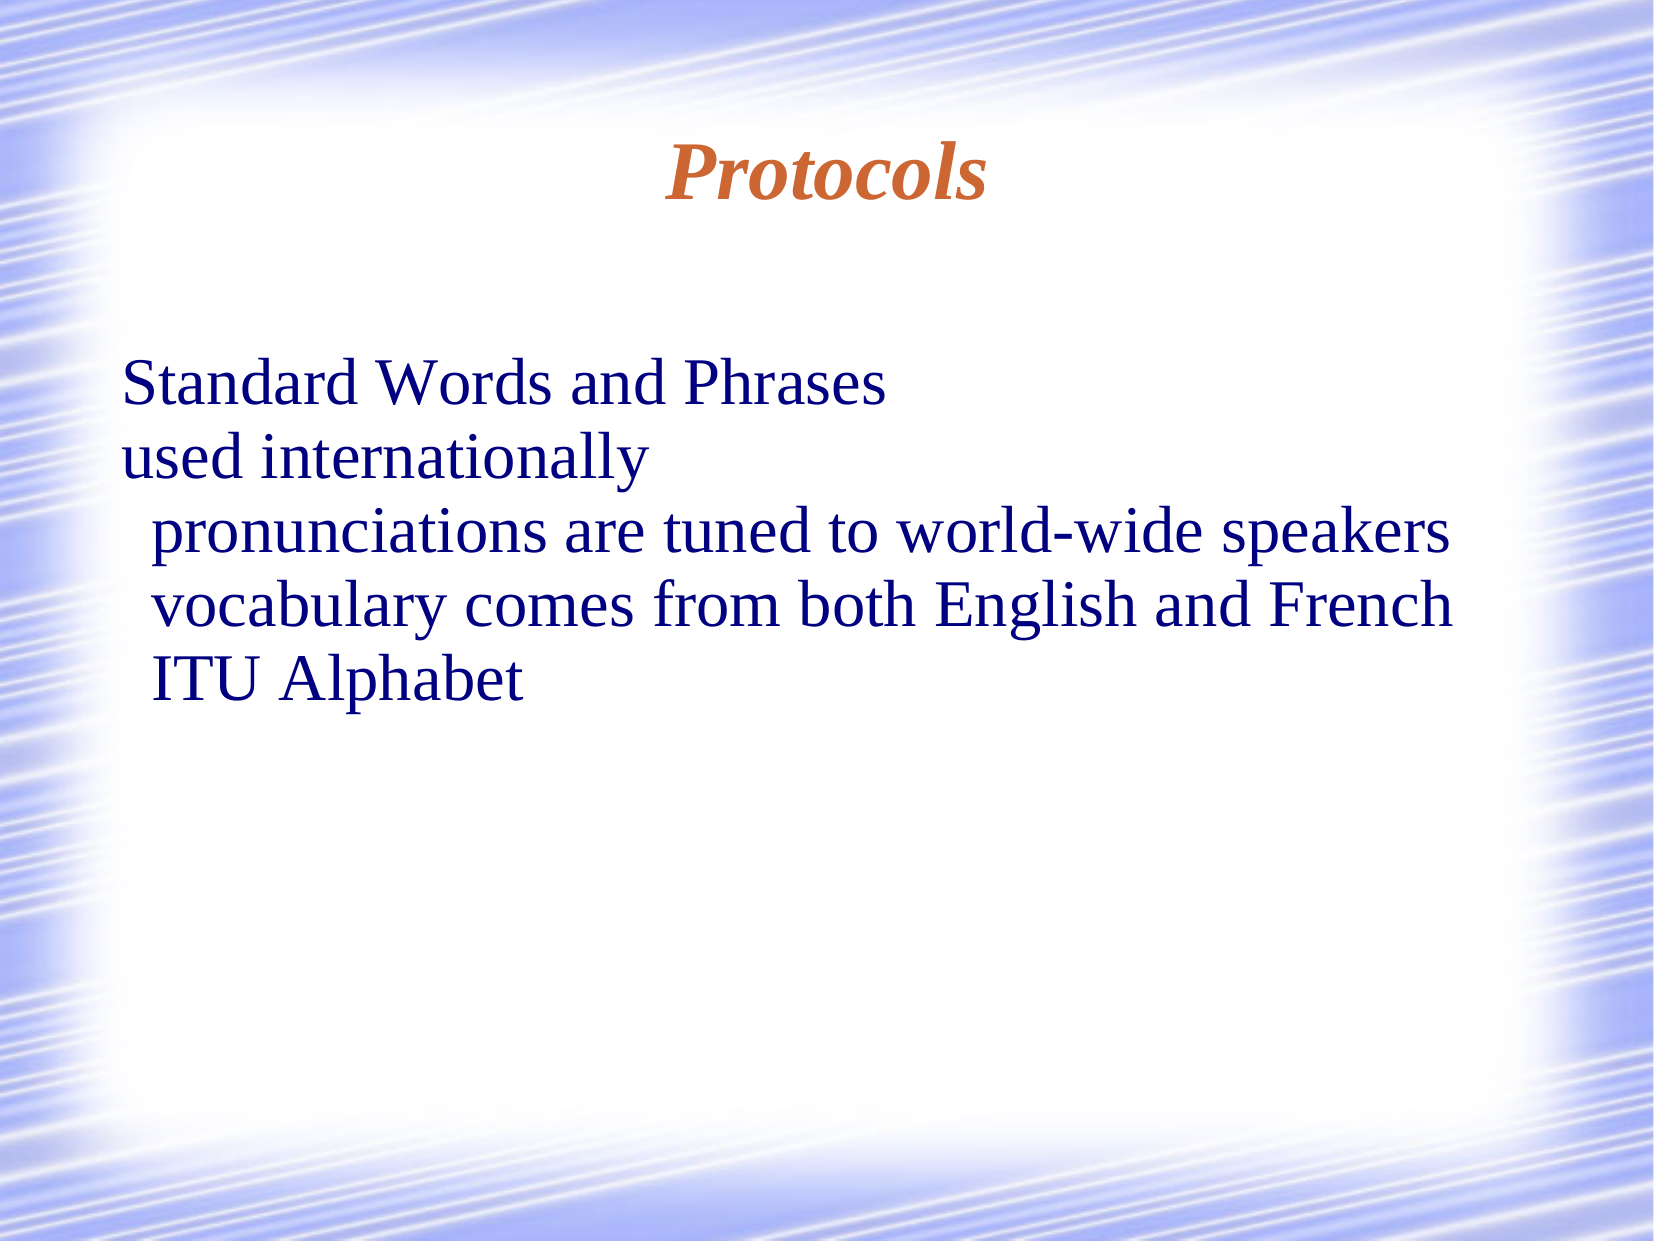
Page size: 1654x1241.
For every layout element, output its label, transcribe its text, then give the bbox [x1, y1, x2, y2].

picture [0, 0, 1654, 1241]
list Standard Words and Phrases used internationally pronunciations are tuned to world-wide speakers vocabulary comes from both English and French ITU Alphabet [121, 344, 1534, 1127]
title Protocols [121, 67, 1534, 275]
